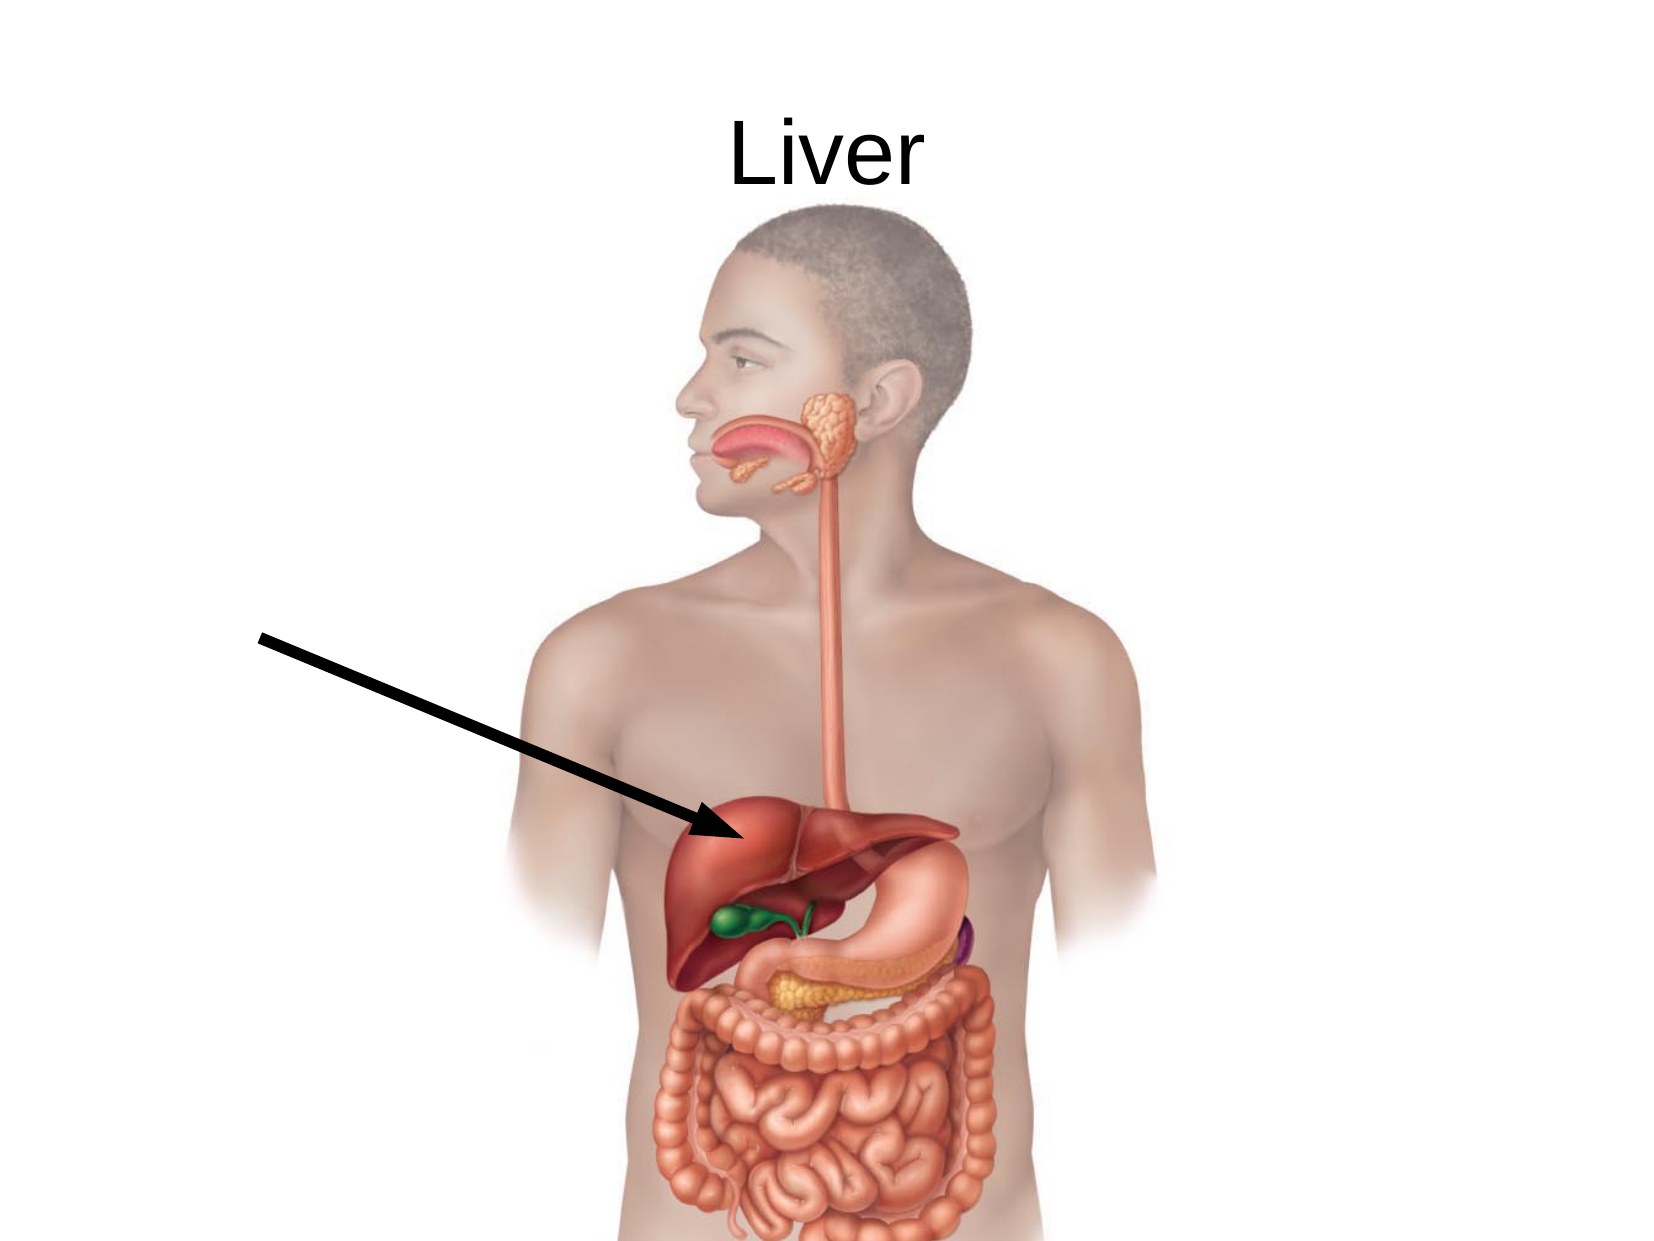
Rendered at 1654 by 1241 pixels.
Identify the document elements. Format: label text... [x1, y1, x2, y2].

picture [106, 177, 1654, 1241]
title Liver [82, 49, 1571, 257]
